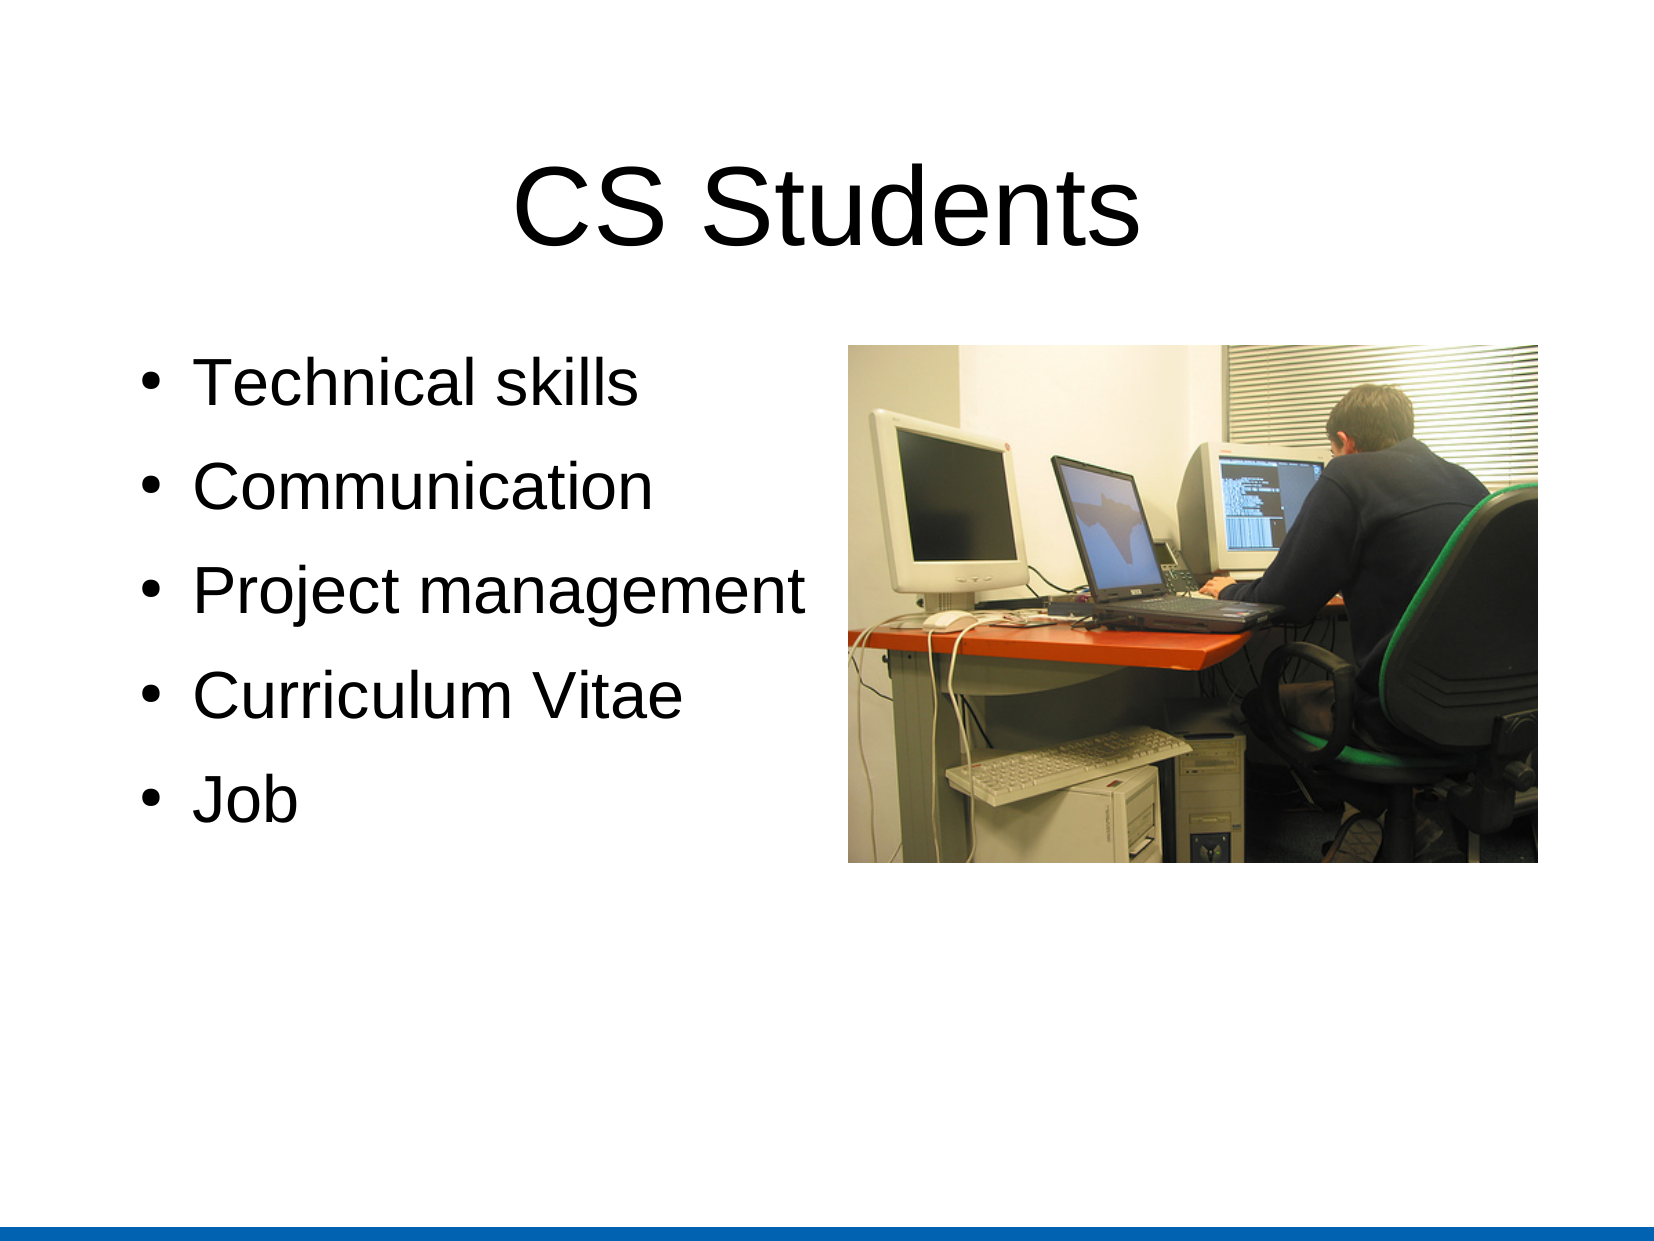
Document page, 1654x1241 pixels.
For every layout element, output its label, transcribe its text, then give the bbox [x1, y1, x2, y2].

list Technical skills Communication Project management Curriculum Vitae Job [121, 344, 811, 1112]
picture [848, 345, 1538, 863]
title CS Students [121, 110, 1534, 303]
